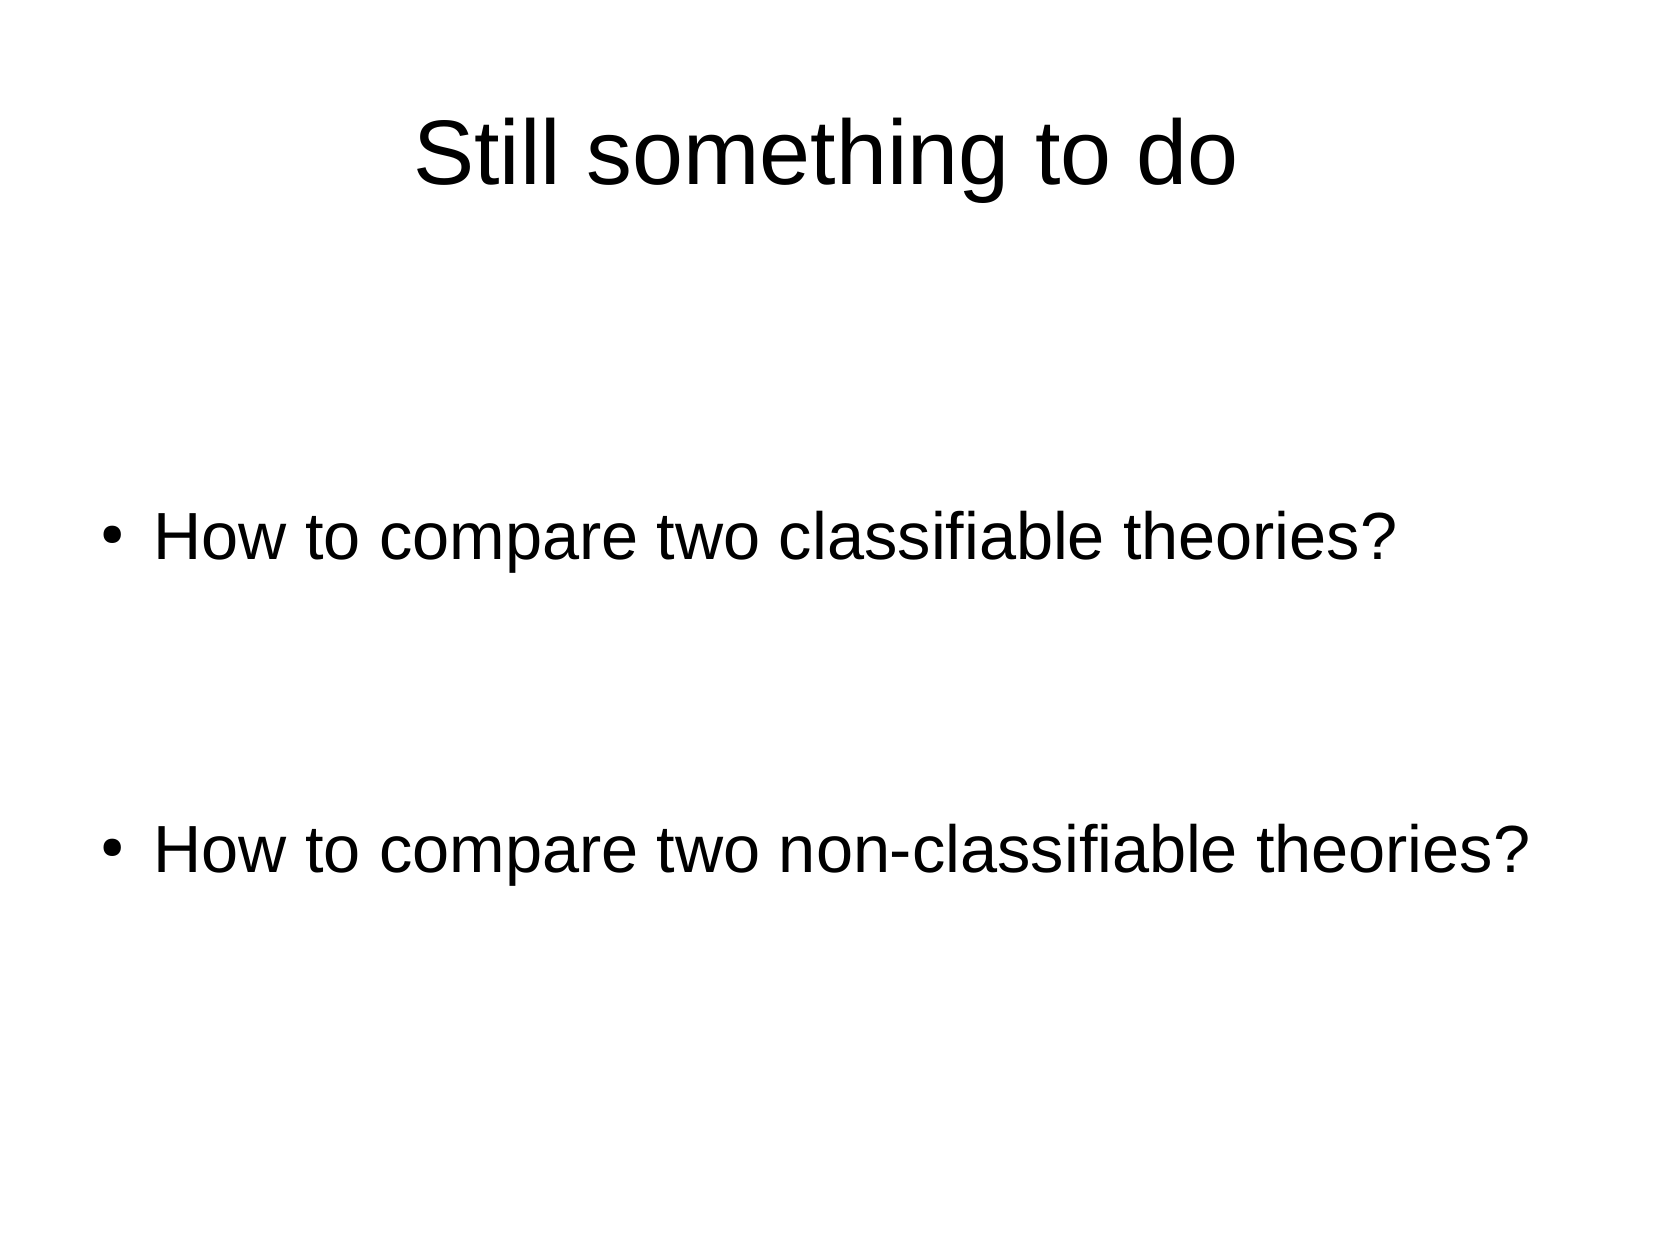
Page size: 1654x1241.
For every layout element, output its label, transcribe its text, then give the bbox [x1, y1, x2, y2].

title Still something to do [82, 49, 1571, 257]
list How to compare two classifiable theories? How to compare two non-classifiable theories? [82, 290, 1571, 1010]
